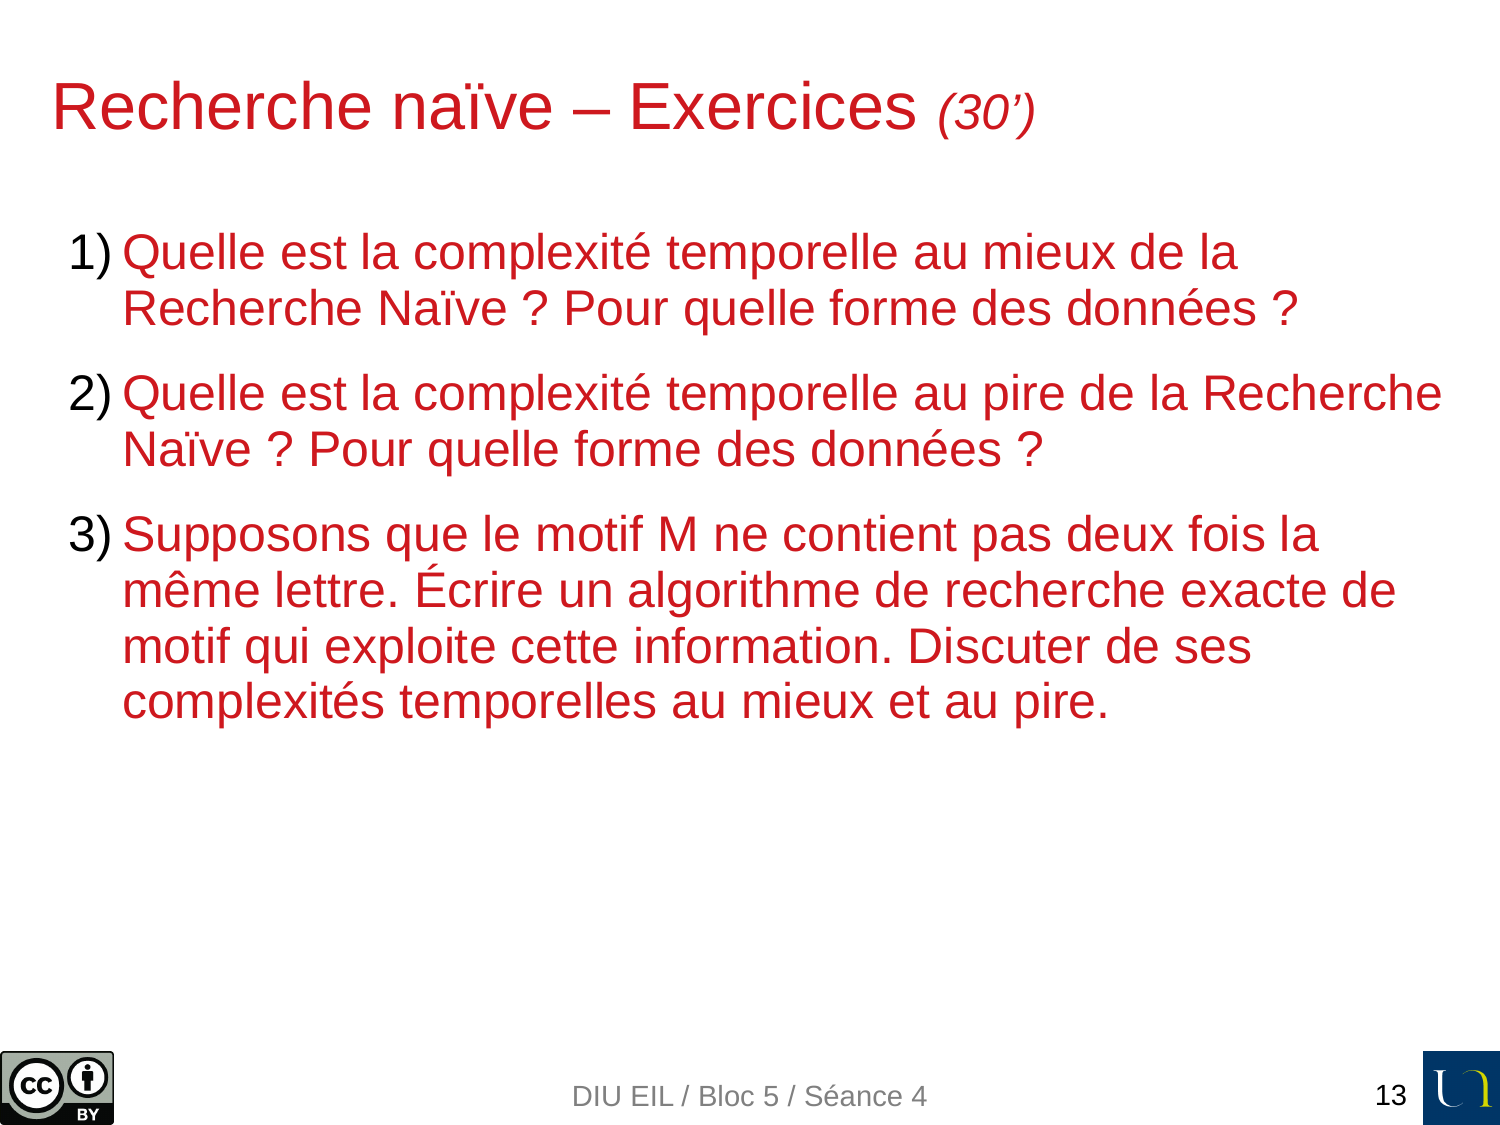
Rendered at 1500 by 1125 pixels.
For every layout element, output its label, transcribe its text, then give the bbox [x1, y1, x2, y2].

picture [1417, 1051, 1500, 1125]
list Quelle est la complexité temporelle au mieux de la Recherche Naïve ? Pour quelle forme des données ? Quelle est la complexité temporelle au pire de la Recherche Naïve ? Pour quelle forme des données ? Supposons que le motif M ne contient pas deux fois la même lettre. Écrire un algorithme de recherche exacte de motif qui exploite cette information. Discuter de ses complexités temporelles au mieux et au pire. [51, 224, 1449, 1052]
picture [0, 1051, 114, 1125]
title Recherche naïve – Exercices (30’) [51, 44, 1449, 170]
